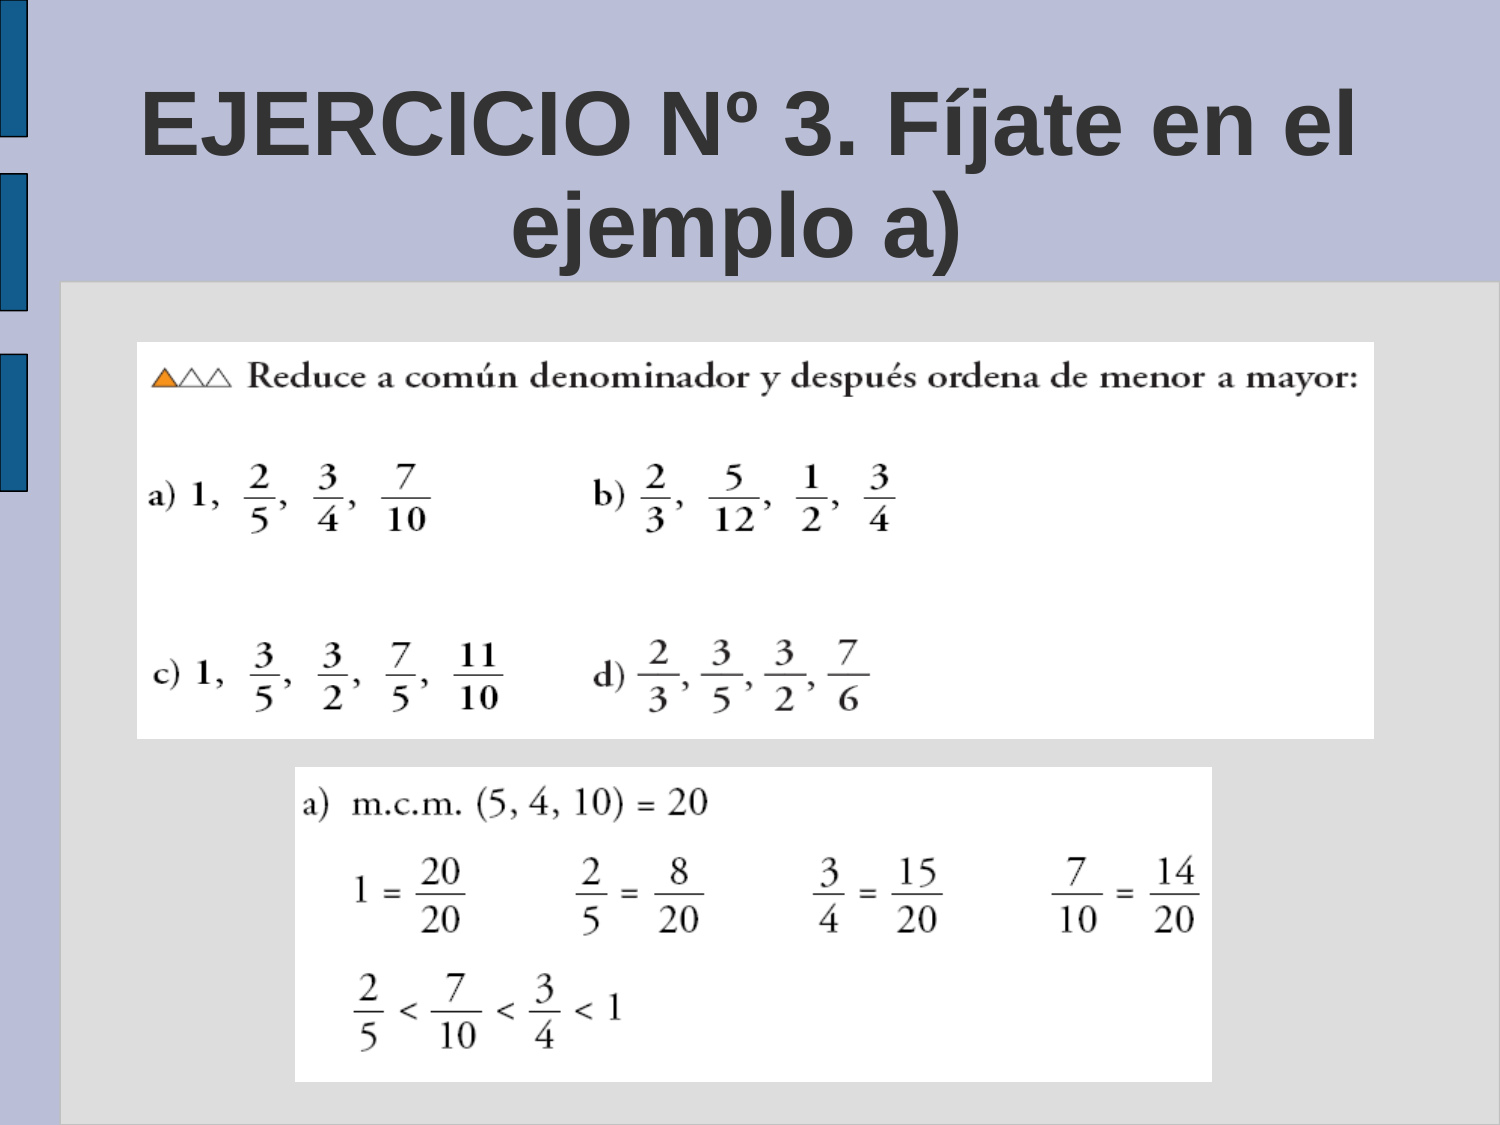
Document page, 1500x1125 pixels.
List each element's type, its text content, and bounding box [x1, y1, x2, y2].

picture [137, 342, 1374, 739]
title EJERCICIO Nº 3. Fíjate en el ejemplo a) [110, 73, 1391, 279]
picture [295, 767, 1212, 1082]
